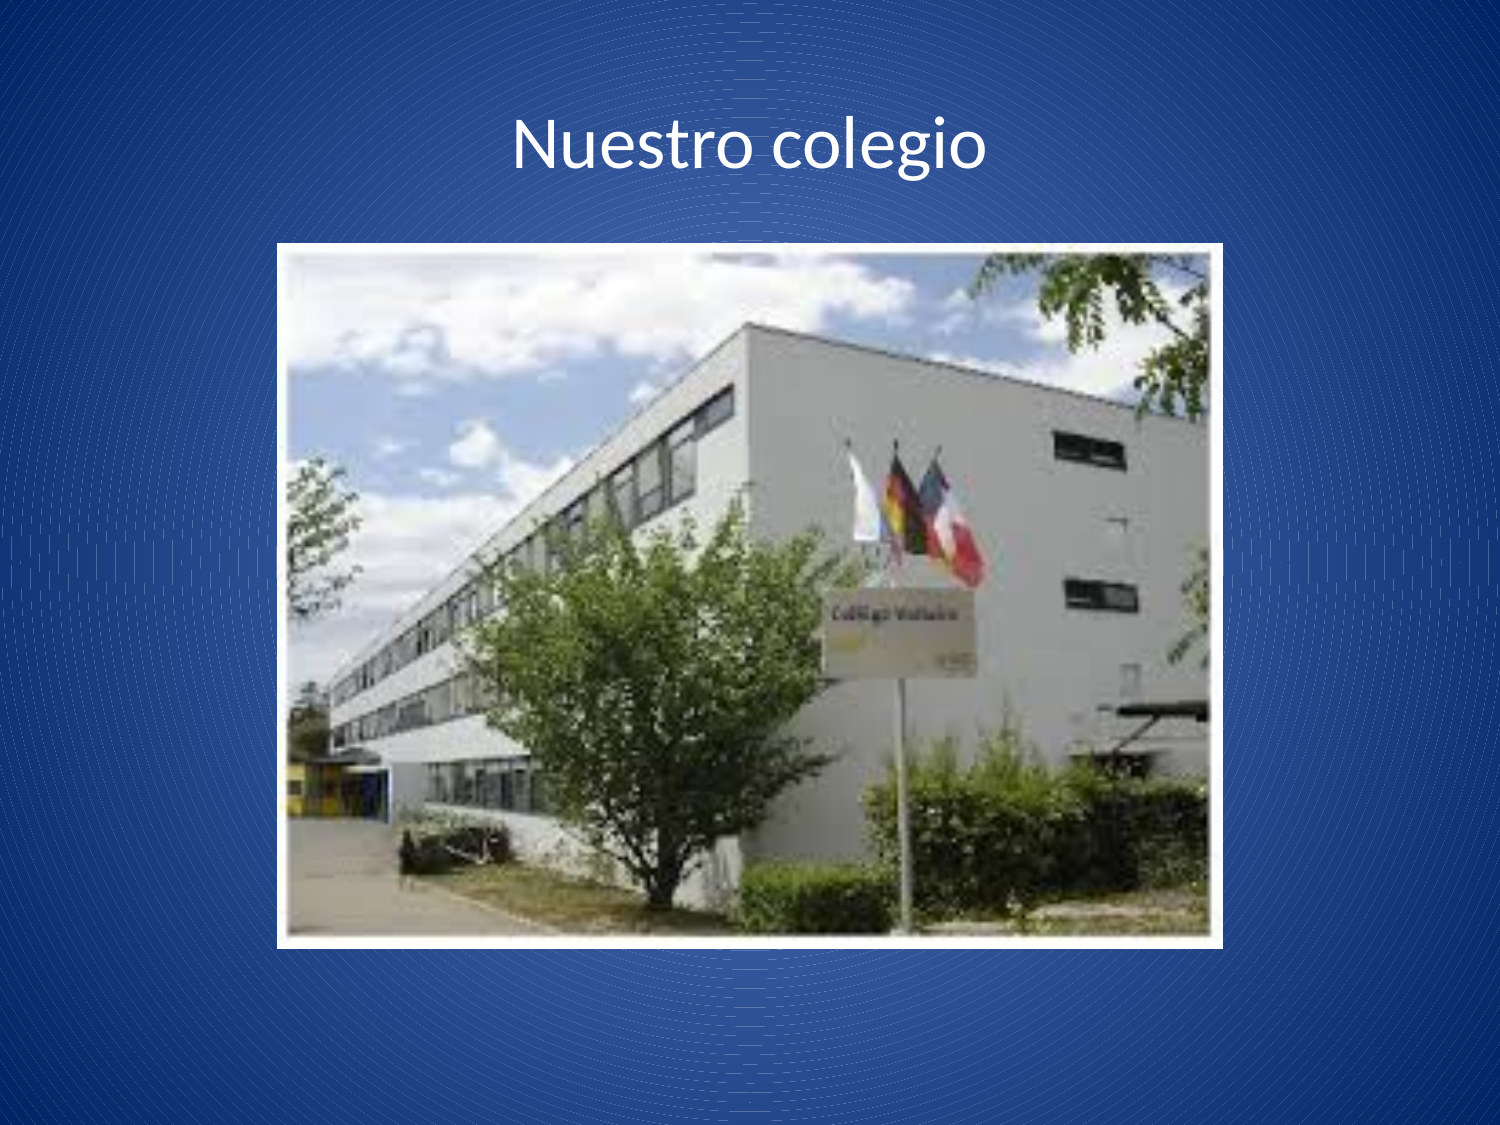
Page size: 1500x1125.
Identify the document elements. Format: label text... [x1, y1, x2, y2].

title Nuestro colegio [75, 45, 1426, 233]
picture [277, 243, 1223, 949]
